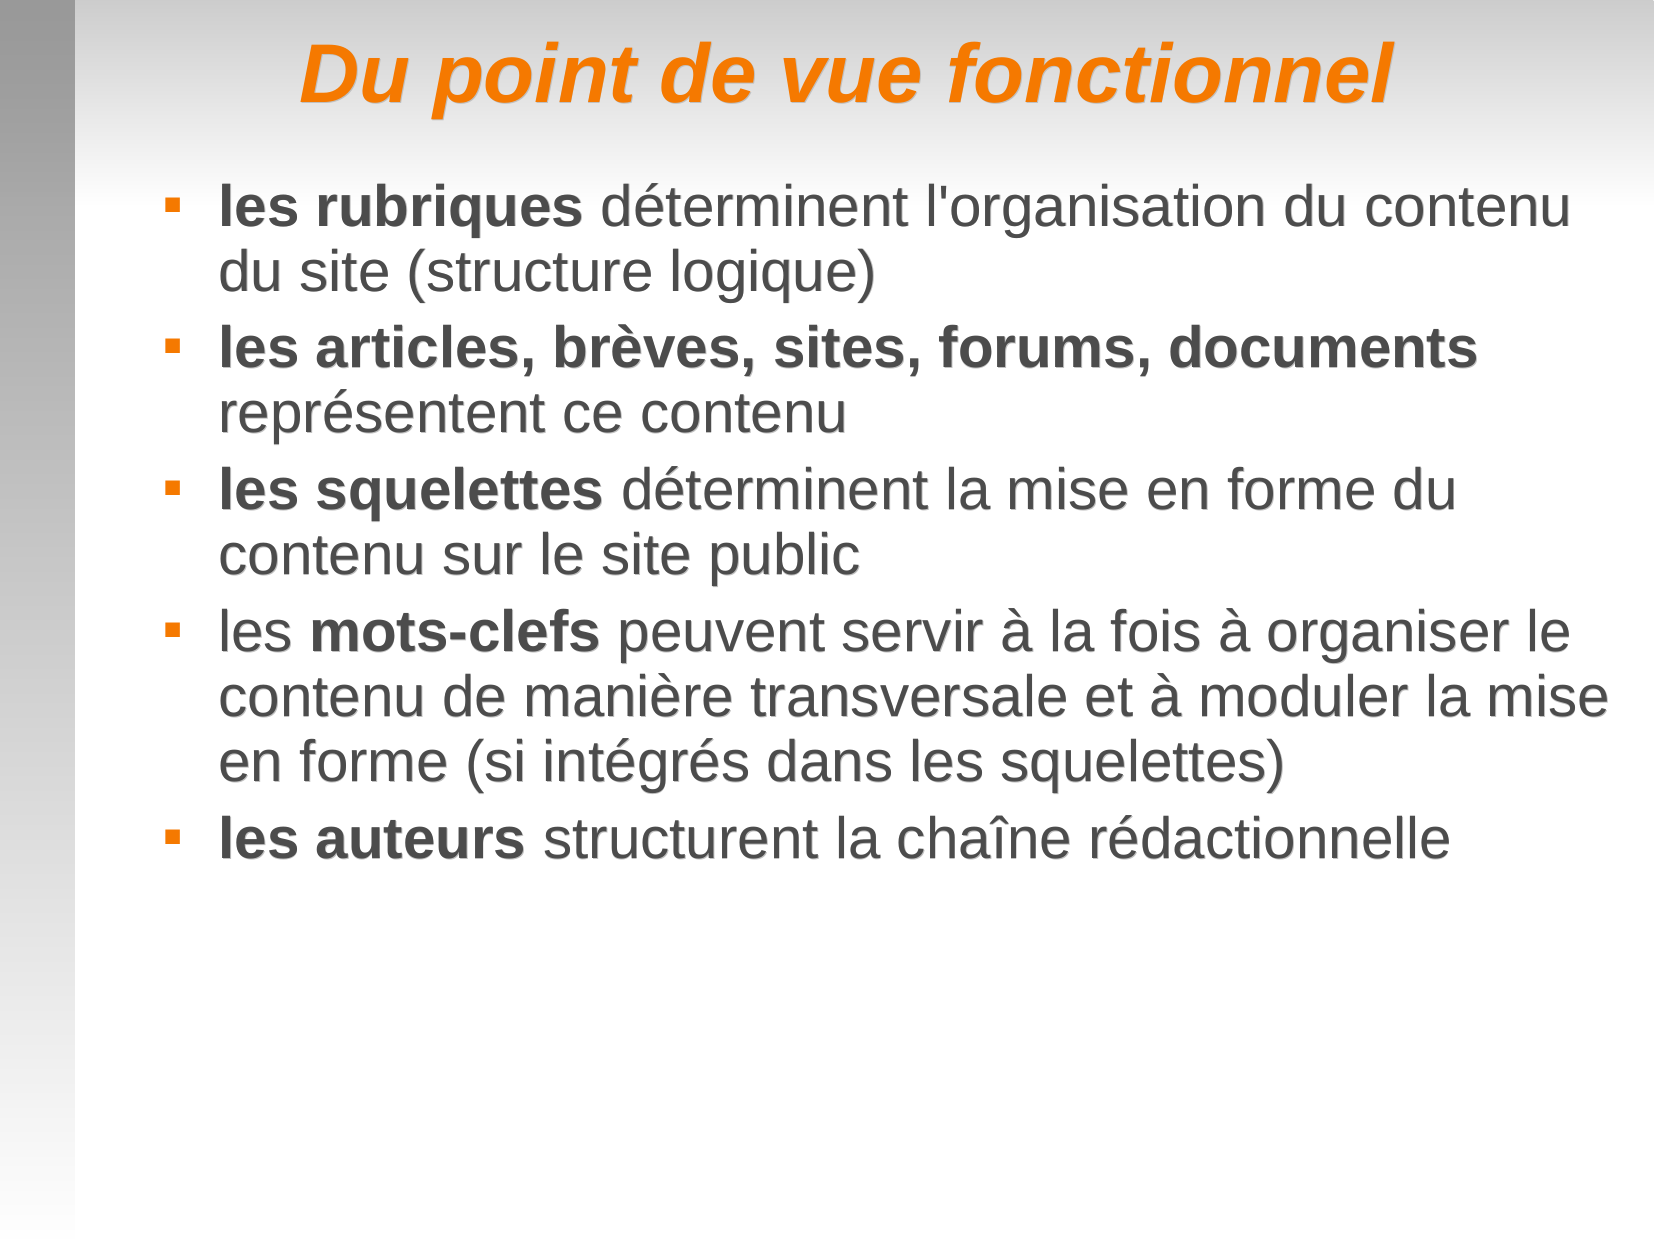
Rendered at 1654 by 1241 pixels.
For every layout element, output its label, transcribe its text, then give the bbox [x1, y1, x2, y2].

list les rubriques déterminent l'organisation du contenu du site (structure logique) les articles, brèves, sites, forums, documents représentent ce contenu les squelettes déterminent la mise en forme du contenu sur le site public les mots-clefs peuvent servir à la fois à organiser le contenu de manière transversale et à moduler la mise en forme (si intégrés dans les squelettes) les auteurs structurent la chaîne rédactionnelle [147, 173, 1625, 1241]
title Du point de vue fonctionnel [58, 0, 1654, 148]
